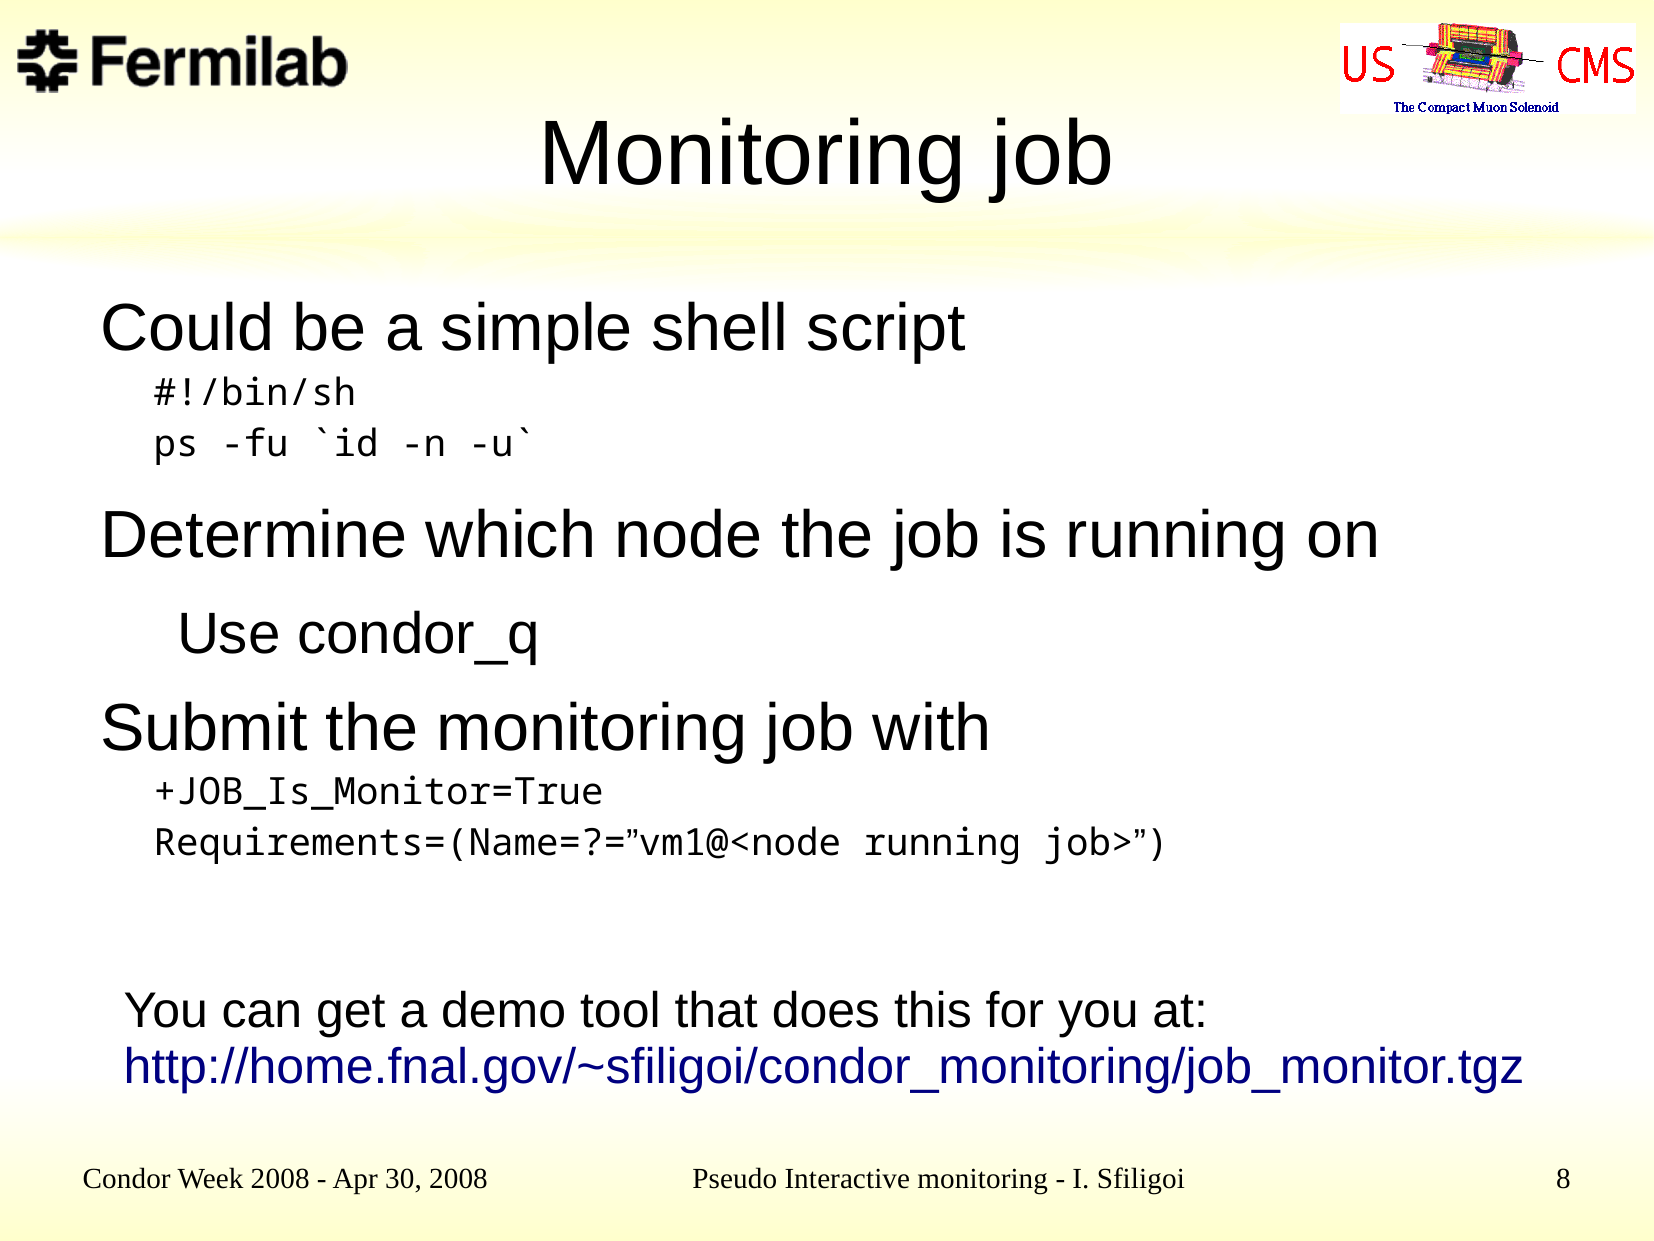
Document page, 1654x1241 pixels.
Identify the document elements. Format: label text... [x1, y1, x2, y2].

title Monitoring job [82, 49, 1571, 257]
list Could be a simple shell script #!/bin/sh ps -fu `id -n -u` Determine which node the job is running on Use condor_q Submit the monitoring job with +JOB_Is_Monitor=True Requirements=(Name=?=”vm1@<node running job>”) [82, 290, 1571, 1109]
picture [17, 29, 348, 93]
text_box You can get a demo tool that does this for you at: http://home.fnal.gov/~sfiligoi/condor_monitoring/job_monitor.tgz [108, 975, 1538, 1102]
picture [1340, 23, 1636, 114]
